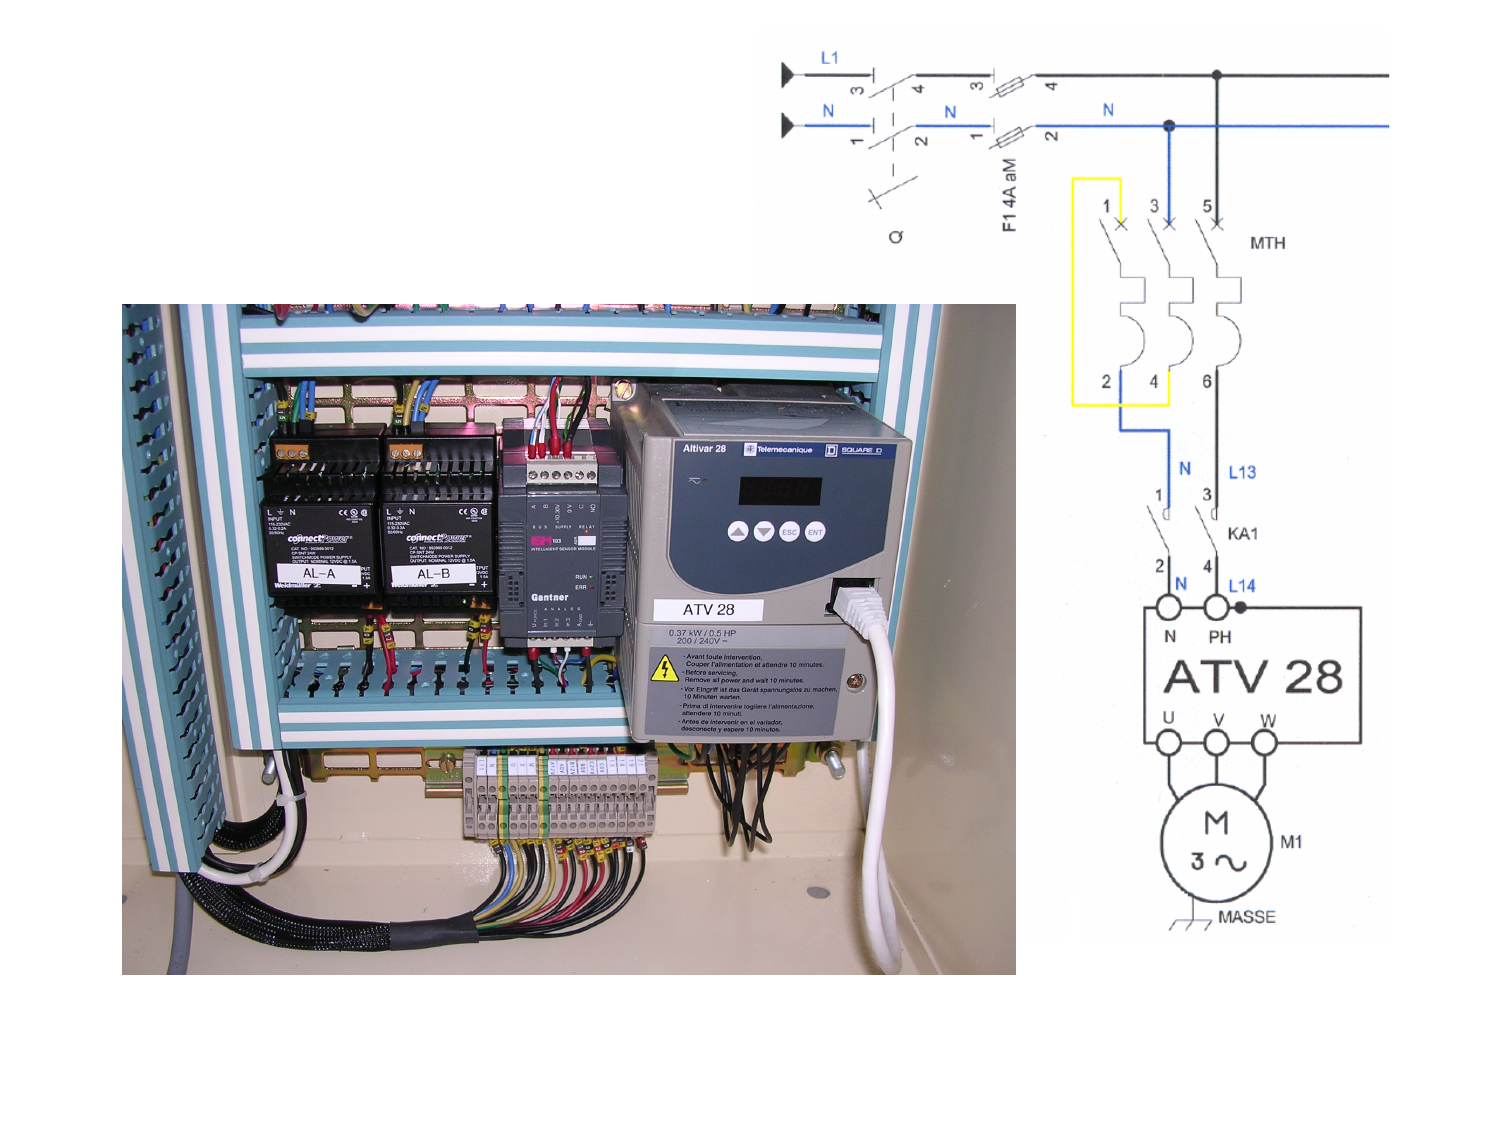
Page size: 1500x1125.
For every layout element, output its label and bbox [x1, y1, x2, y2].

picture [122, 30, 1401, 975]
